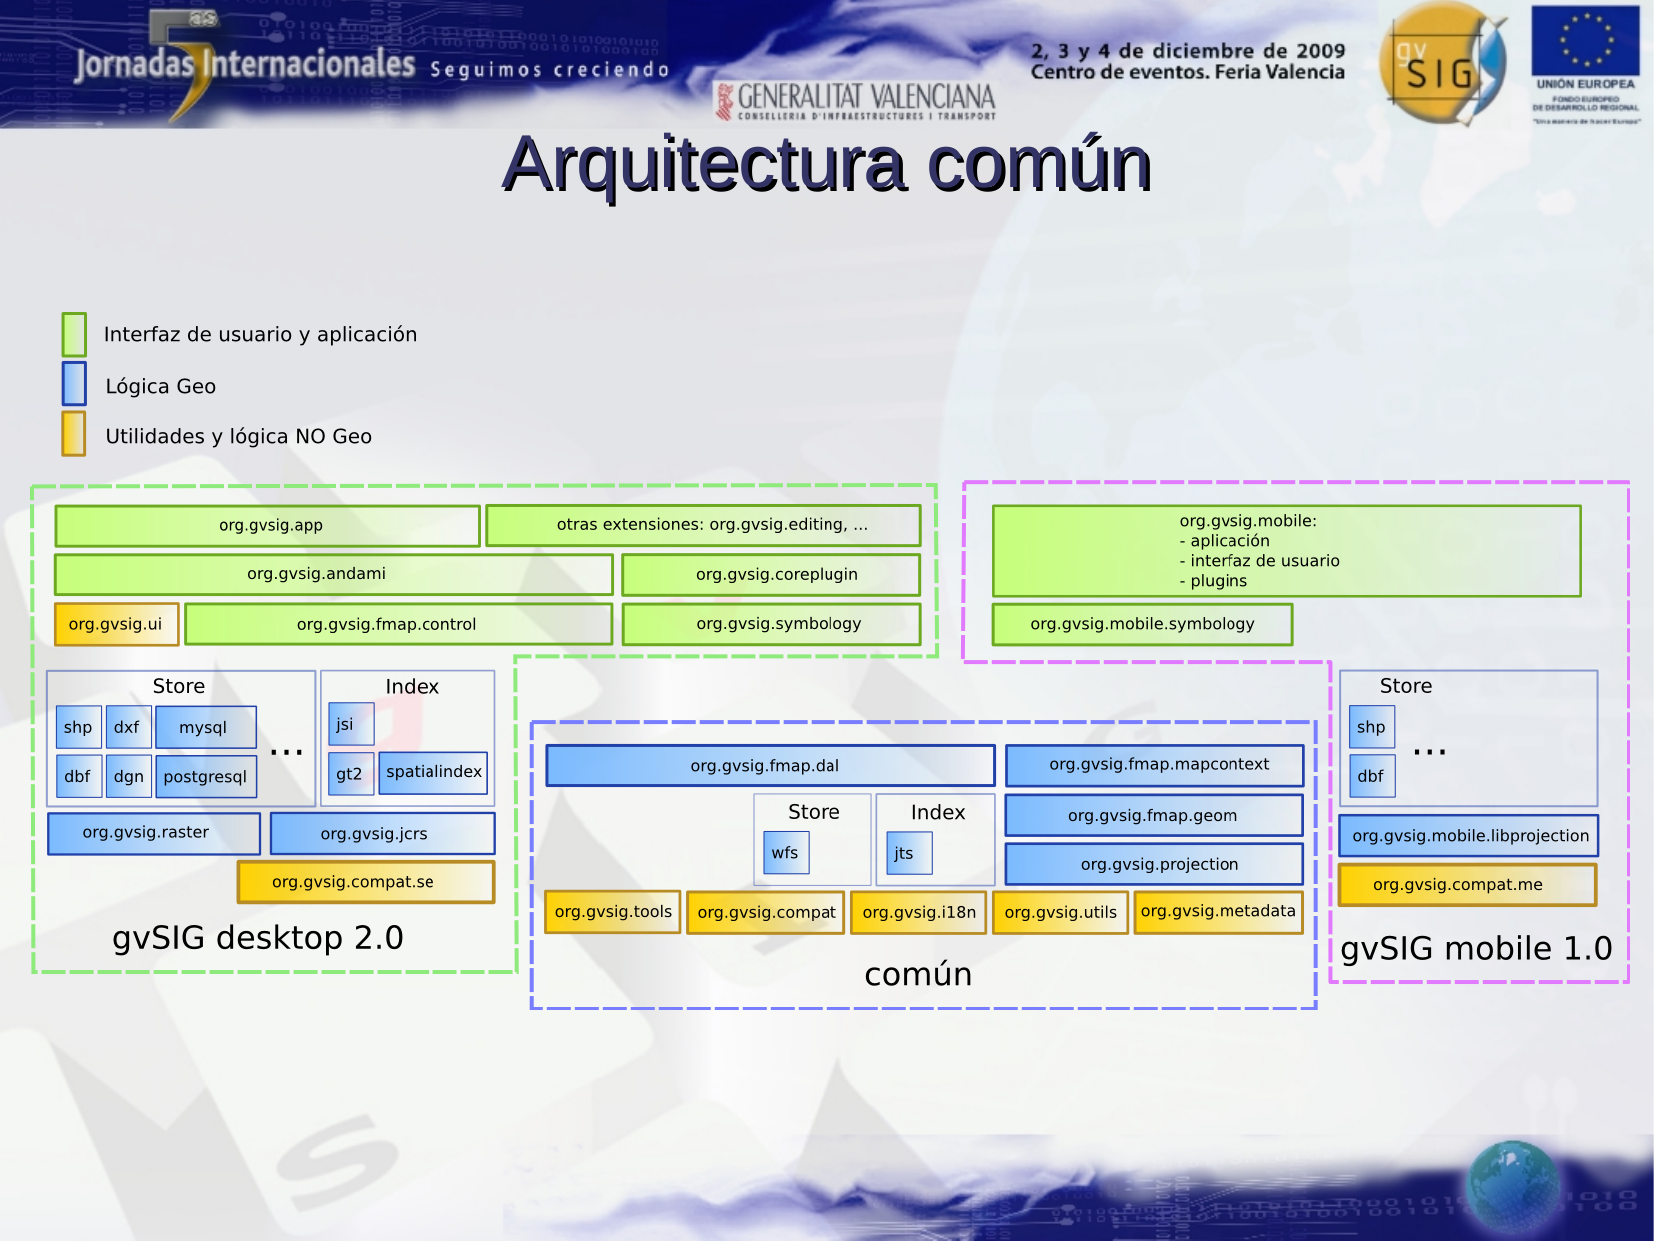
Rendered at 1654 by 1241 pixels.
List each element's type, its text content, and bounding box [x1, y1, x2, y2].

picture [0, 0, 1654, 1241]
title Arquitectura común [82, 47, 1571, 258]
